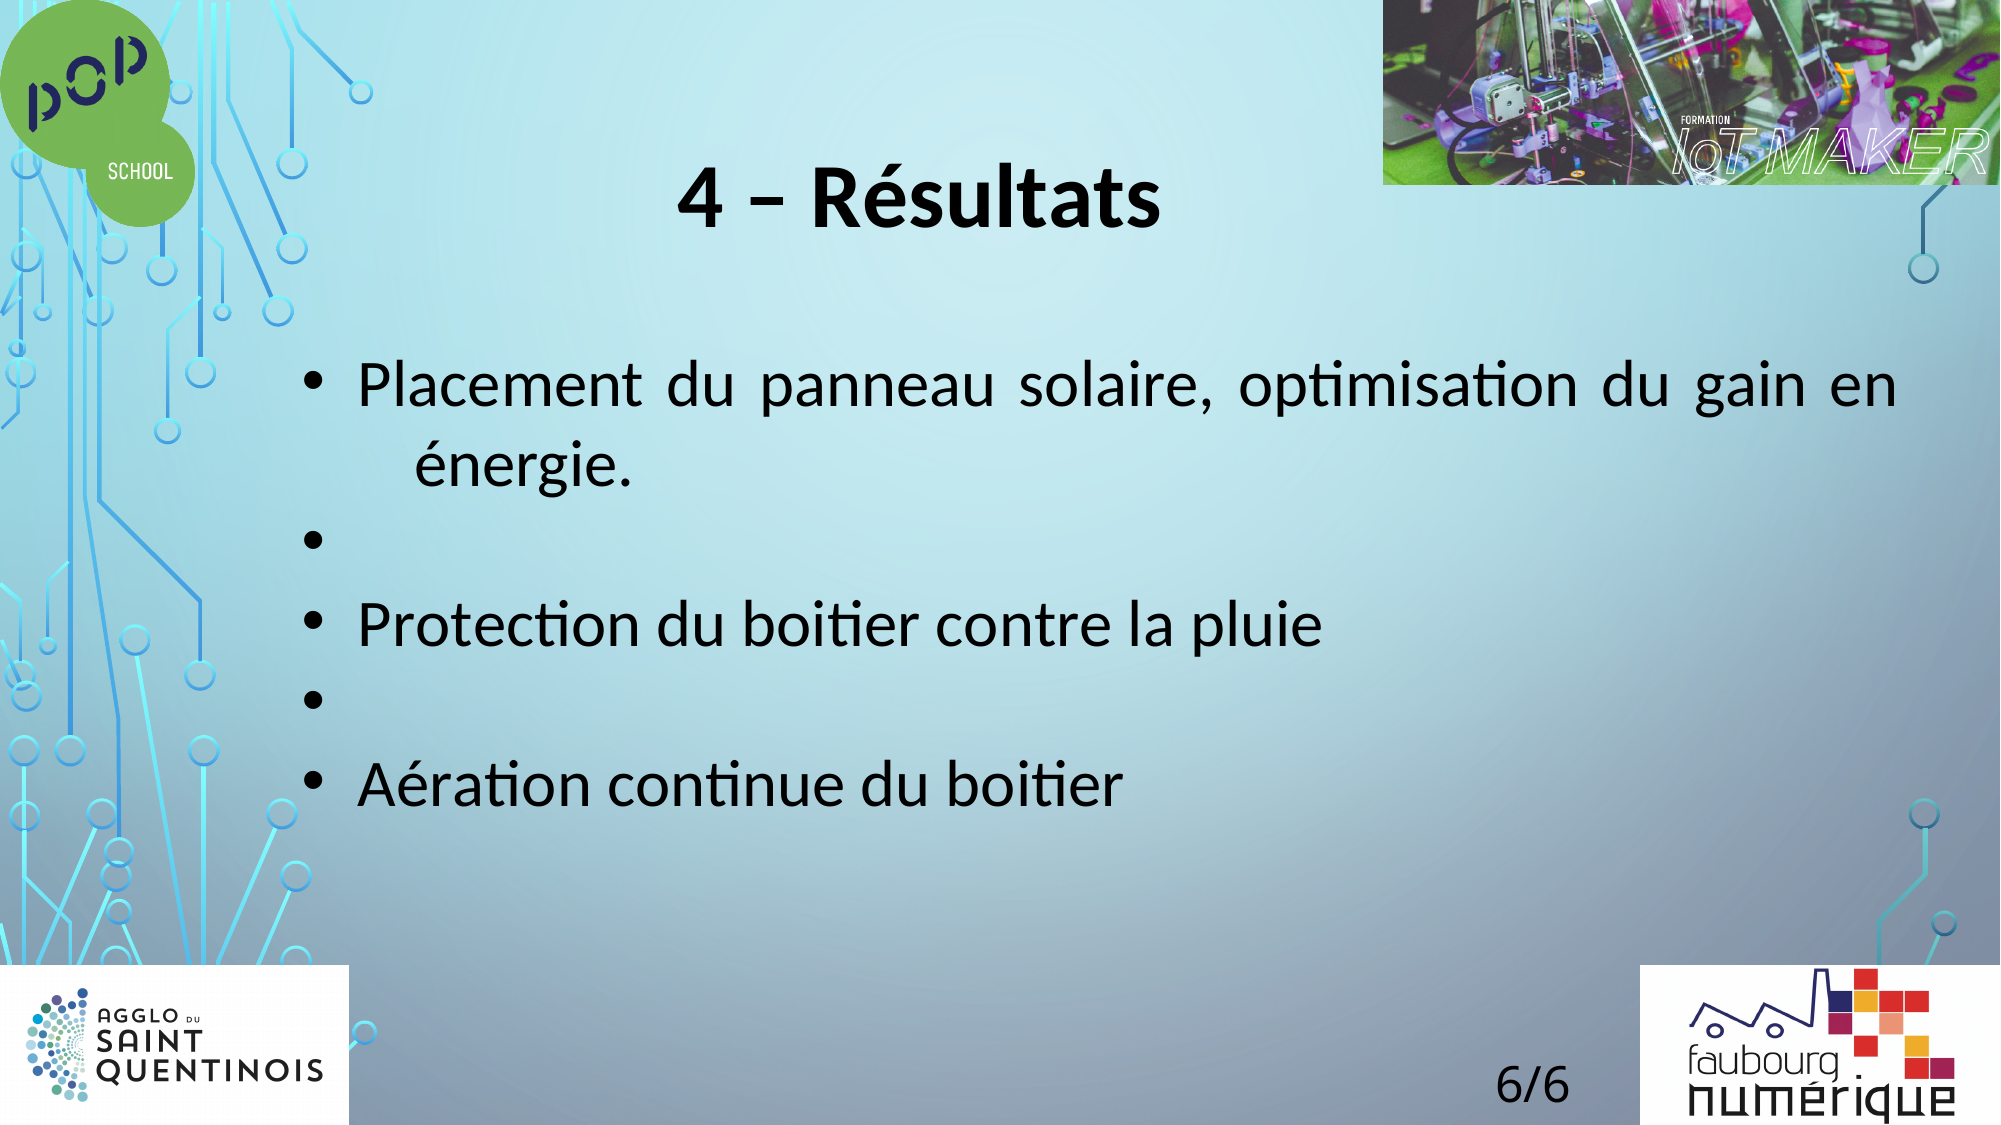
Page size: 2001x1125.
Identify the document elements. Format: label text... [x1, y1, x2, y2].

text_box 4 – Résultats [662, 128, 1183, 255]
picture [0, 0, 195, 228]
text_box 6/6 [1480, 1045, 1592, 1121]
text_box Placement du panneau solaire, optimisation du gain en énergie. Protection du boitier contre la pluie Aération continue du boitier [286, 272, 1914, 879]
picture [1383, 0, 2000, 185]
picture [0, 965, 349, 1125]
picture [1640, 965, 2000, 1125]
